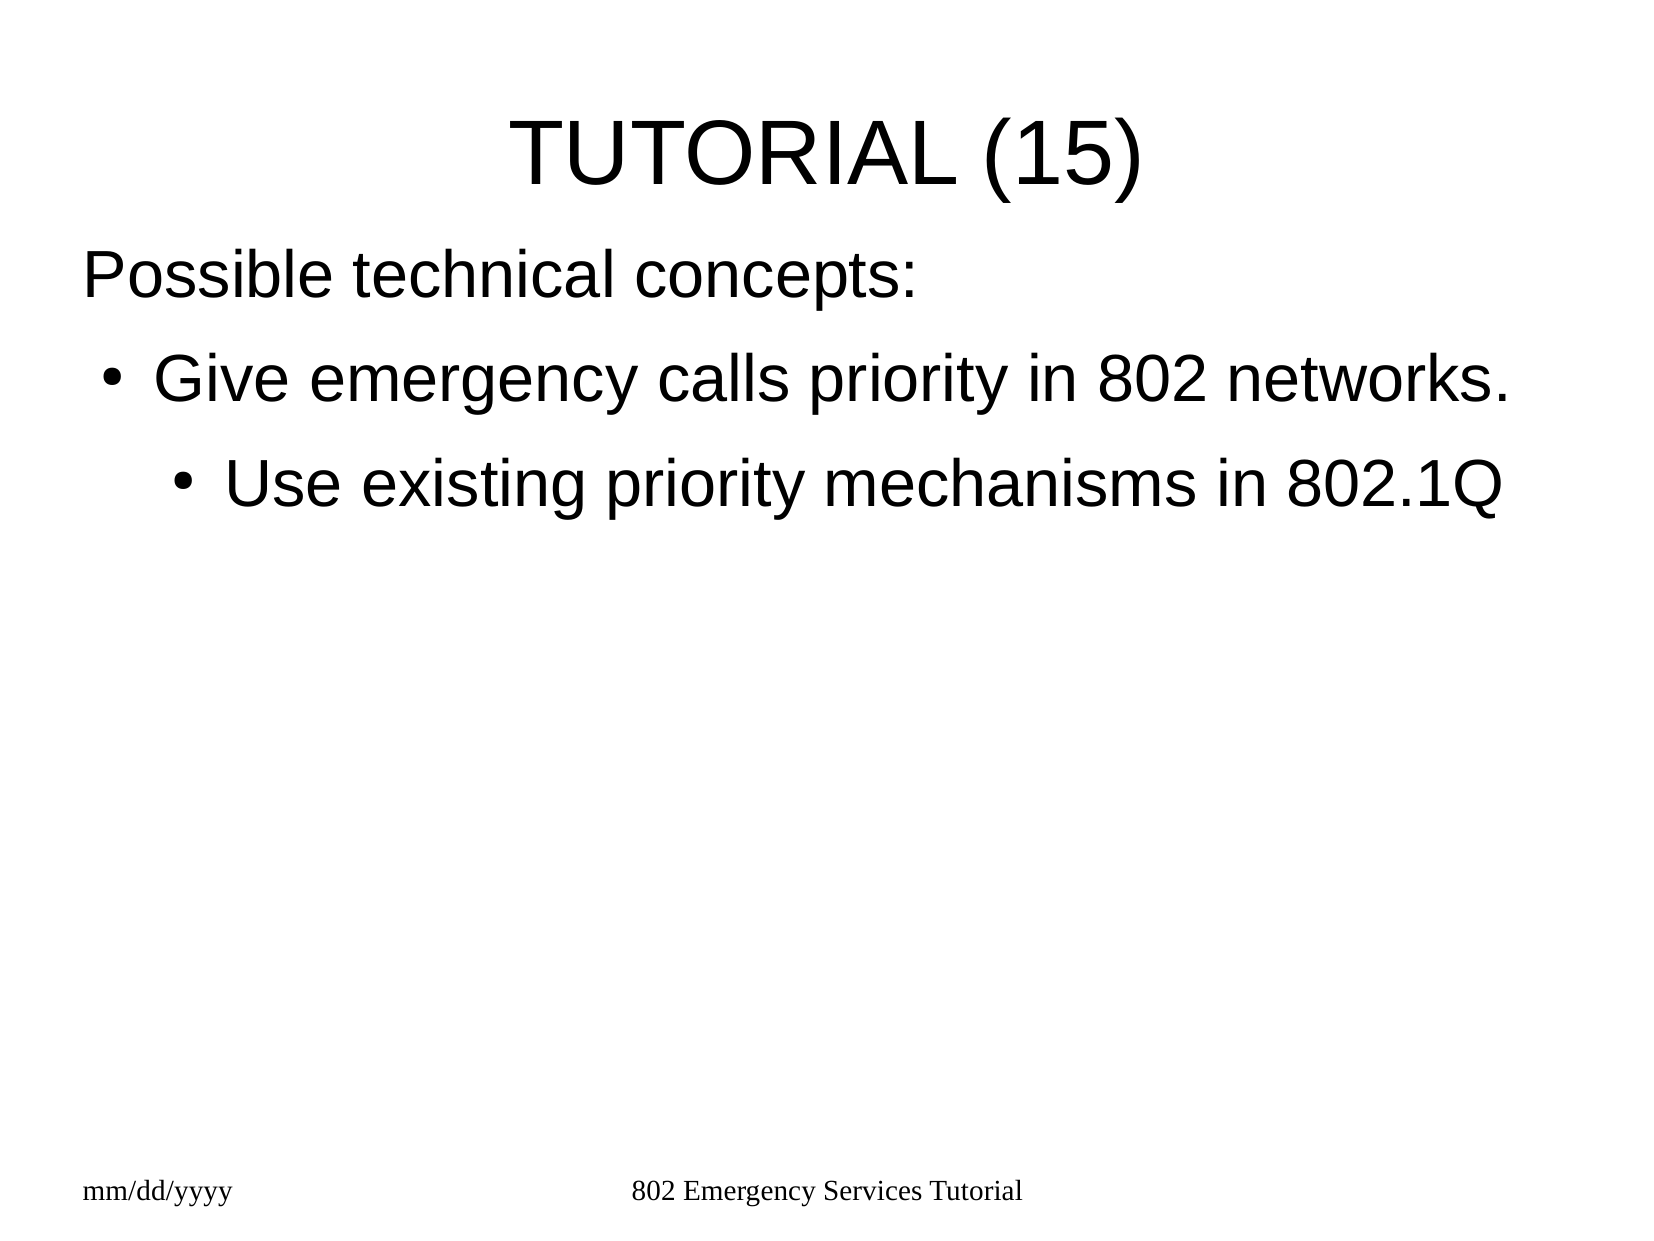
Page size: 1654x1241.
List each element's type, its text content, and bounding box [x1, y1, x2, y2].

list Possible technical concepts: Give emergency calls priority in 802 networks. Use existing priority mechanisms in 802.1Q [82, 237, 1571, 1041]
title TUTORIAL (15) [82, 49, 1571, 237]
